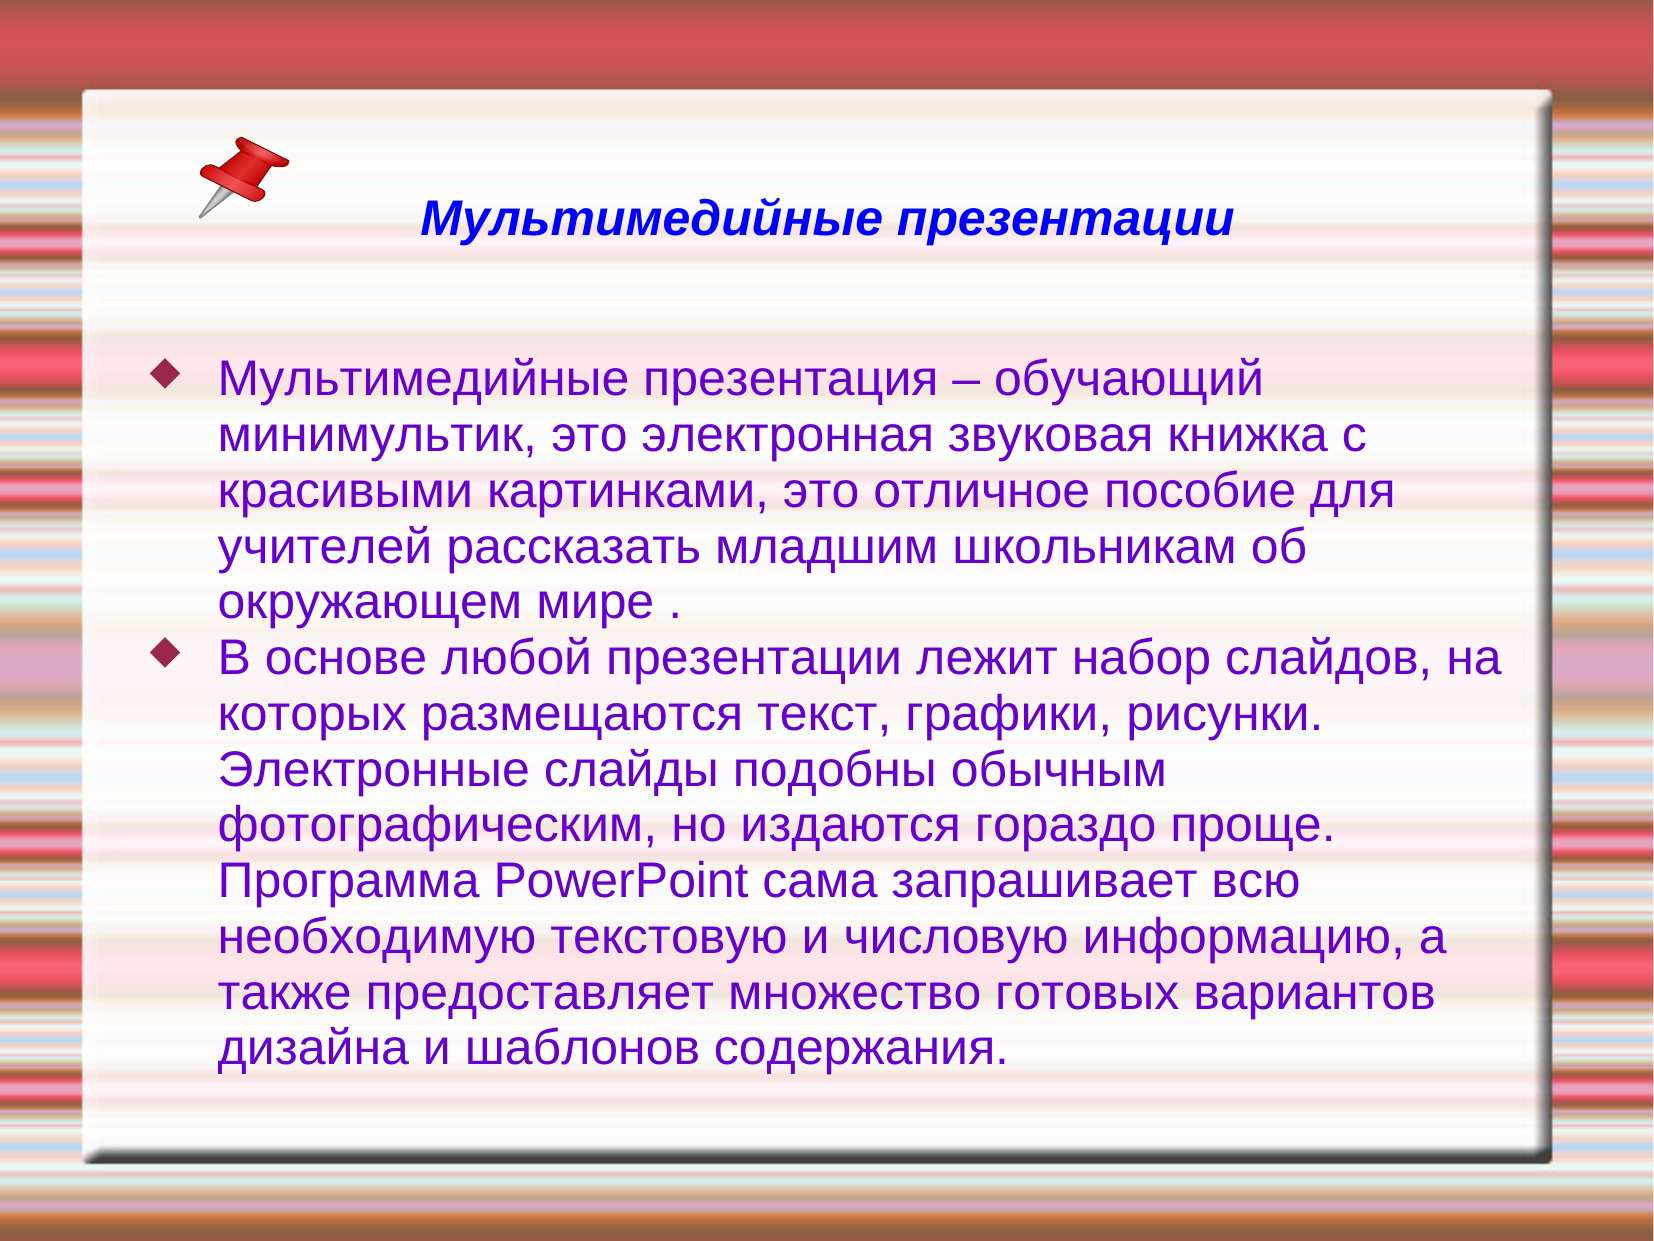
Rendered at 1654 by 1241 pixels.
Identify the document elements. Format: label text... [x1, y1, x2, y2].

list Мультимедийные презентация – обучающий минимультик, это электронная звуковая книжка с красивыми картинками, это отличное пособие для учителей рассказать младшим школьникам об окружающем мире . В основе любой презентации лежит набор слайдов, на которых размещаются текст, графики, рисунки. Электронные слайды подобны обычным фотографическим, но издаются гораздо проще. Программа PowerPoint сама запрашивает всю необходимую текстовую и числовую информацию, а также предоставляет множество готовых вариантов дизайна и шаблонов содержания. [134, 350, 1516, 1132]
picture [0, 0, 1654, 1241]
title Мультимедийные презентации [121, 114, 1534, 322]
